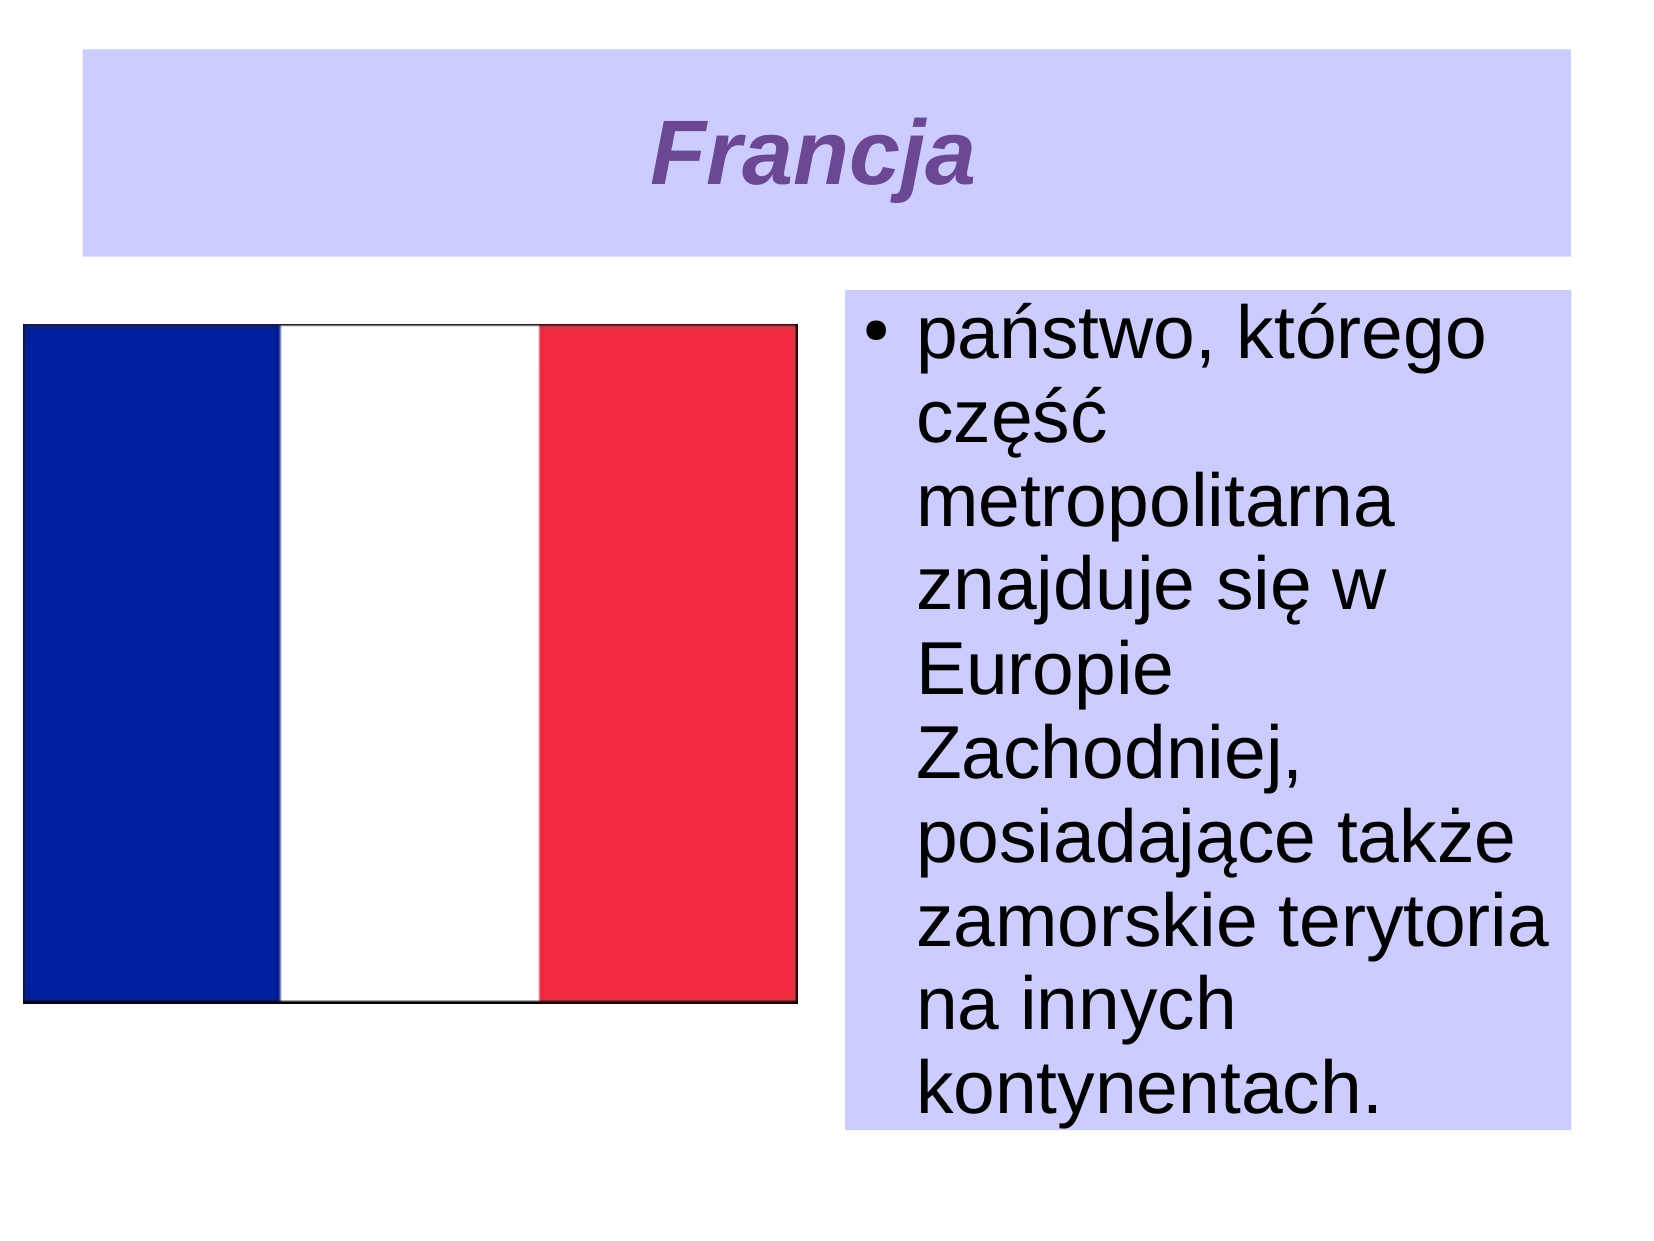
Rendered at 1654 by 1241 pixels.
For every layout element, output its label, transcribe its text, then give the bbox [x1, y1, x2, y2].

title Francja [82, 49, 1571, 257]
picture [23, 324, 798, 1004]
list państwo, którego część metropolitarna znajduje się w Europie Zachodniej, posiadające także zamorskie terytoria na innych kontynentach. [845, 290, 1572, 1131]
